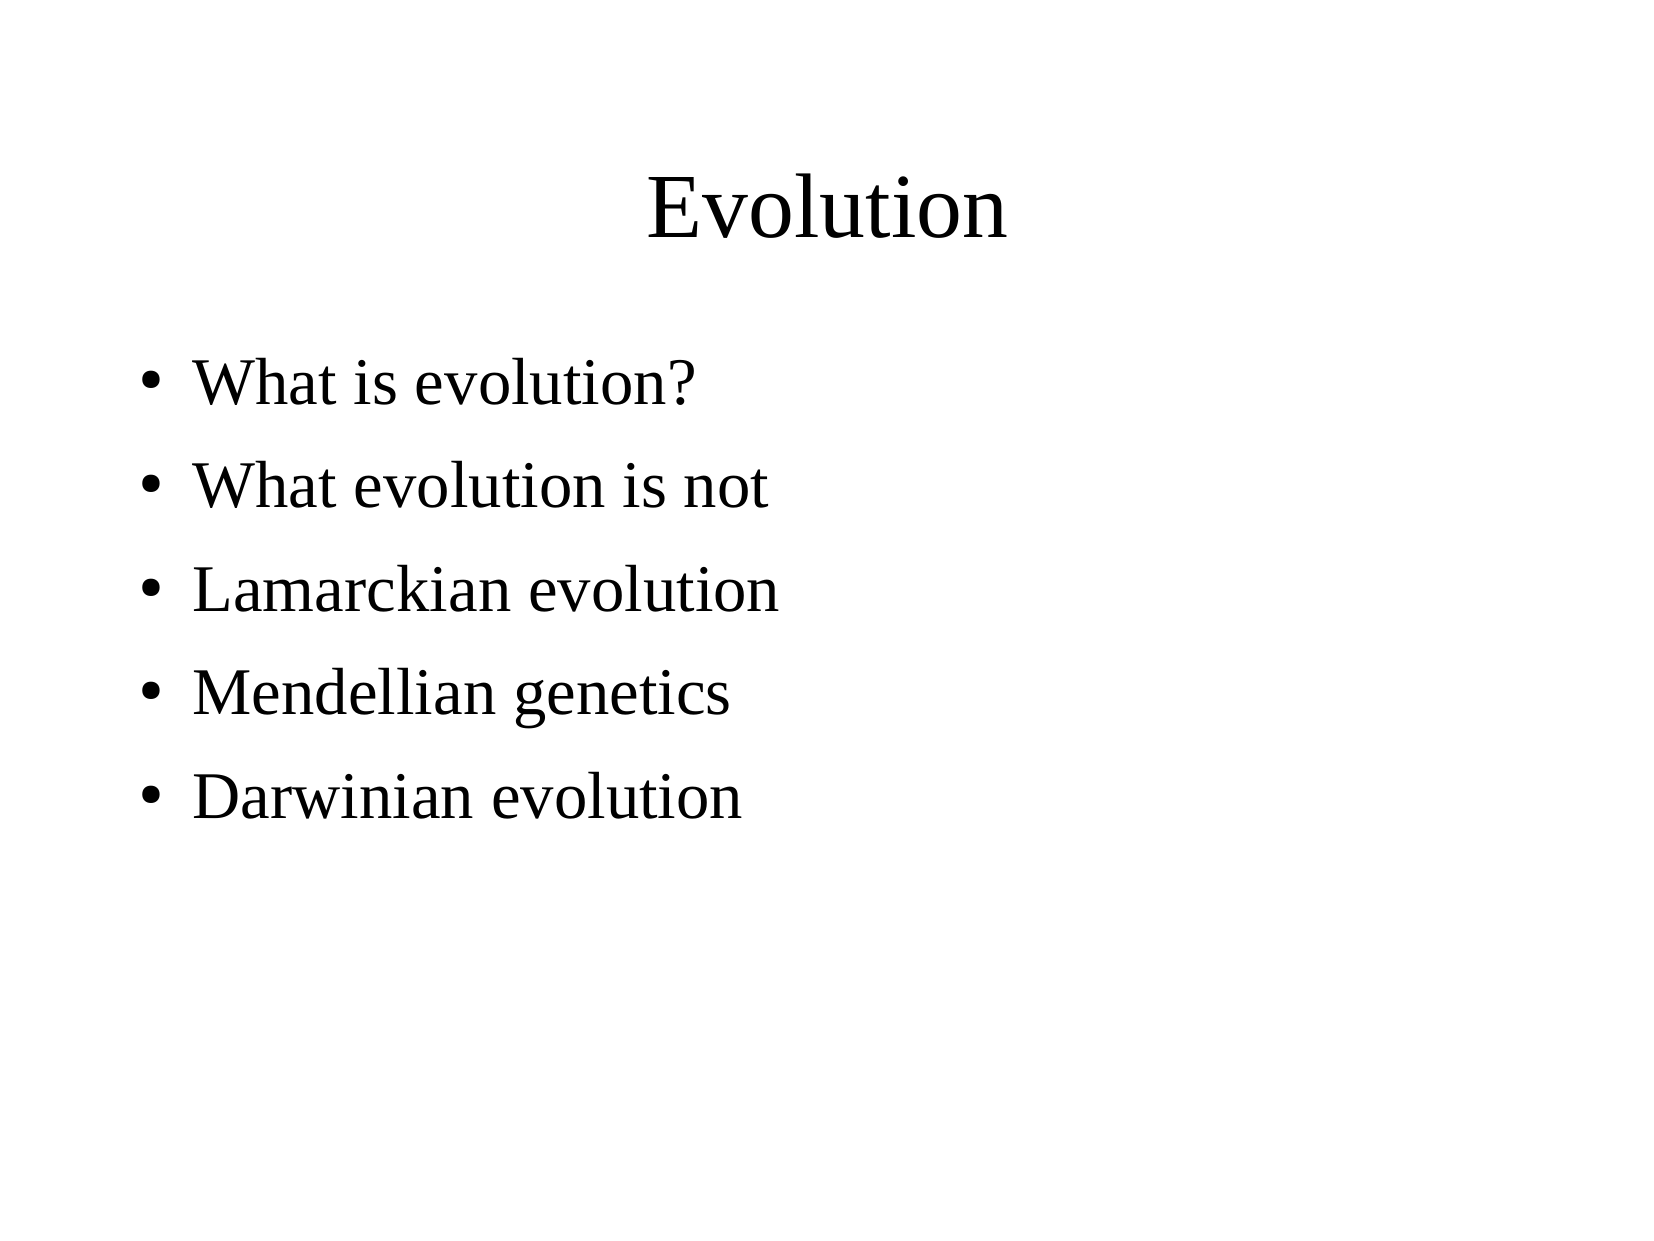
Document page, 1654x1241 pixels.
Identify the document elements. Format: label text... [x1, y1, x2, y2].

list What is evolution? What evolution is not Lamarckian evolution Mendellian genetics Darwinian evolution [121, 344, 1534, 1127]
title Evolution [121, 102, 1534, 311]
